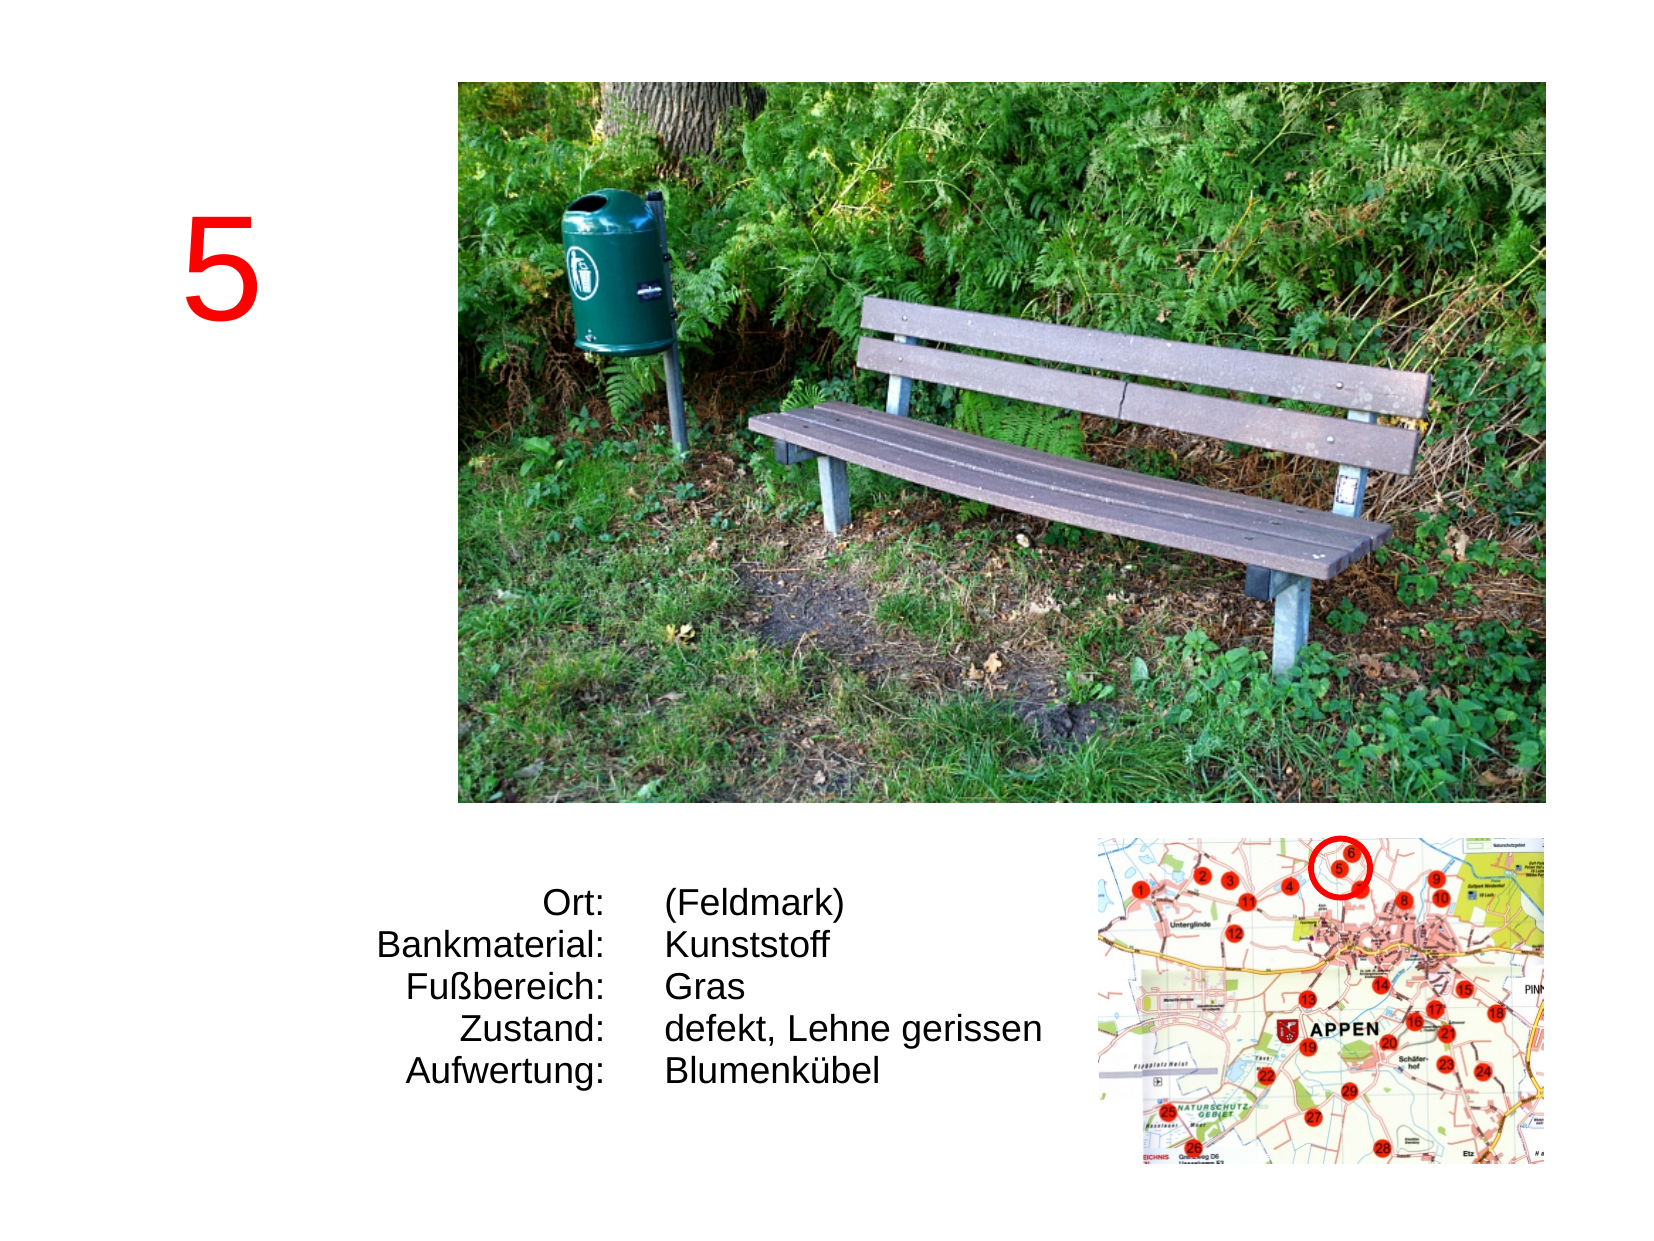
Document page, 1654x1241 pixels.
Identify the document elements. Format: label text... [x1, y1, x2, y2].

picture [458, 82, 1546, 803]
picture [1098, 838, 1544, 1164]
text_box Ort: (Feldmark) Bankmaterial: Kunststoff Fußbereich: Gras Zustand: defekt, Lehne gerissen Aufwertung: Blumenkübel [354, 873, 1098, 1142]
picture [1315, 842, 1367, 894]
text_box 5 [165, 177, 317, 360]
